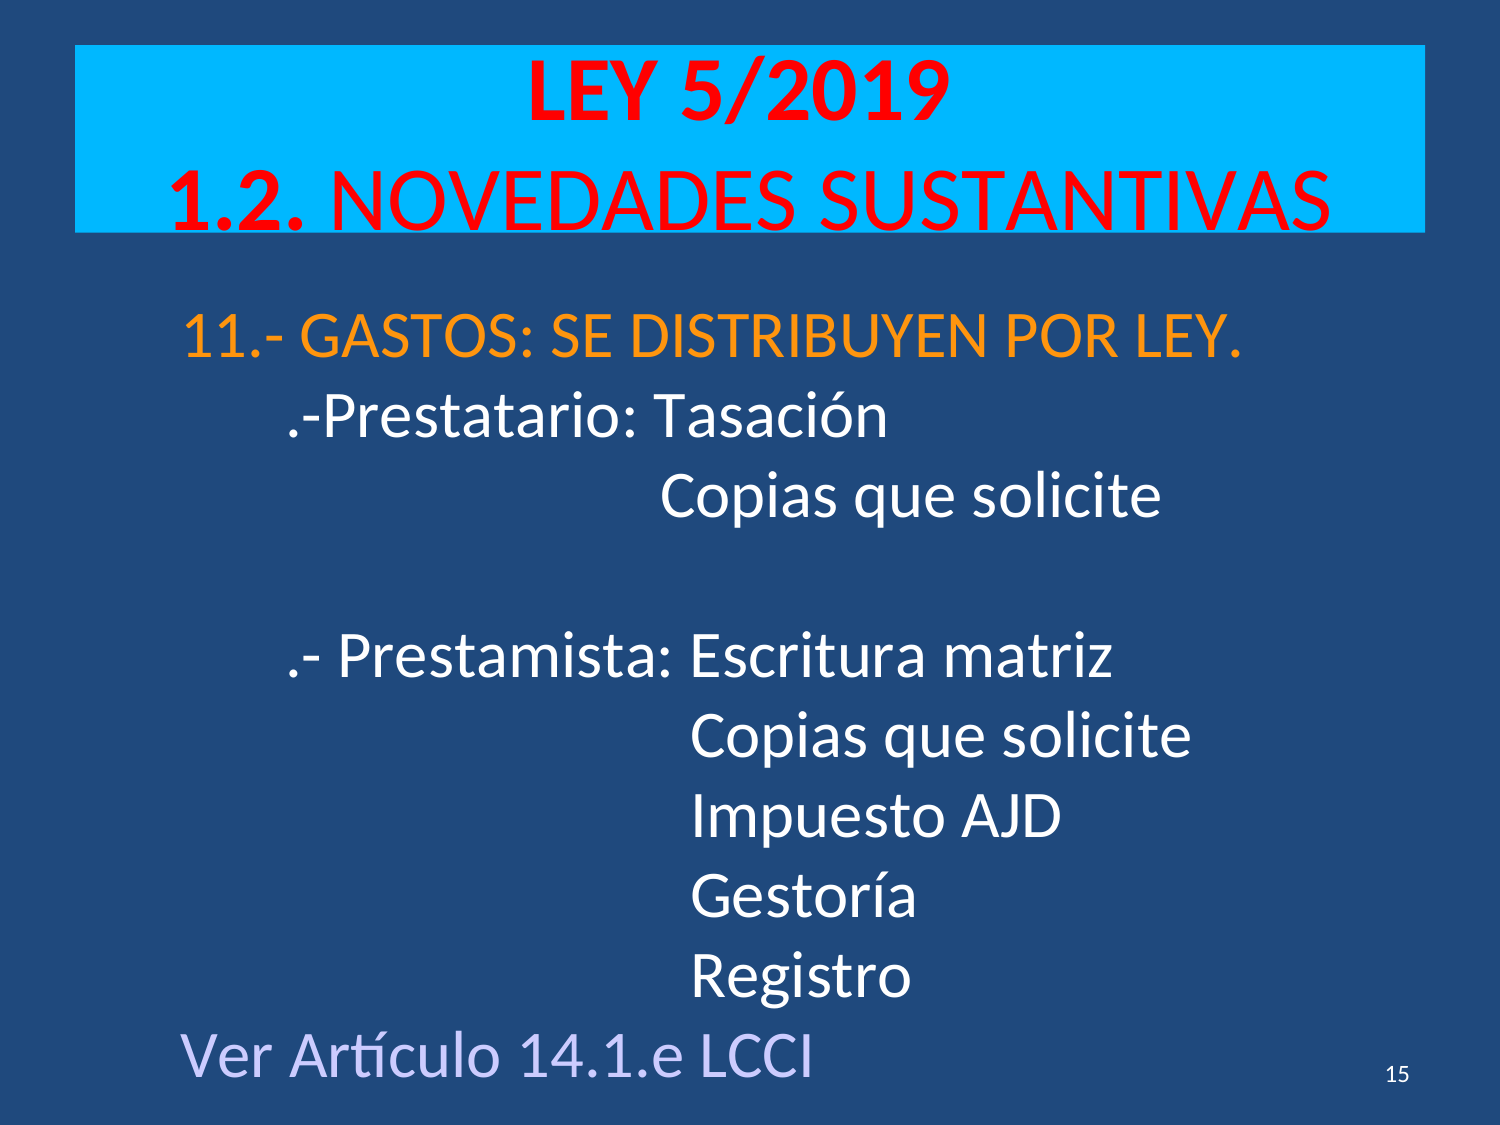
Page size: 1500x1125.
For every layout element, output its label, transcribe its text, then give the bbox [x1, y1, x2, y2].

text_box <número> [1074, 1042, 1426, 1103]
text_box 11.- GASTOS: SE DISTRIBUYEN POR LEY. .-Prestatario: Tasación Copias que solicite .- Prestamista: Escritura matriz Copias que solicite Impuesto AJD Gestoría Registro Ver Artículo 14.1.e LCCI [165, 283, 1369, 939]
text_box LEY 5/2019 1.2. NOVEDADES SUSTANTIVAS [75, 45, 1426, 233]
